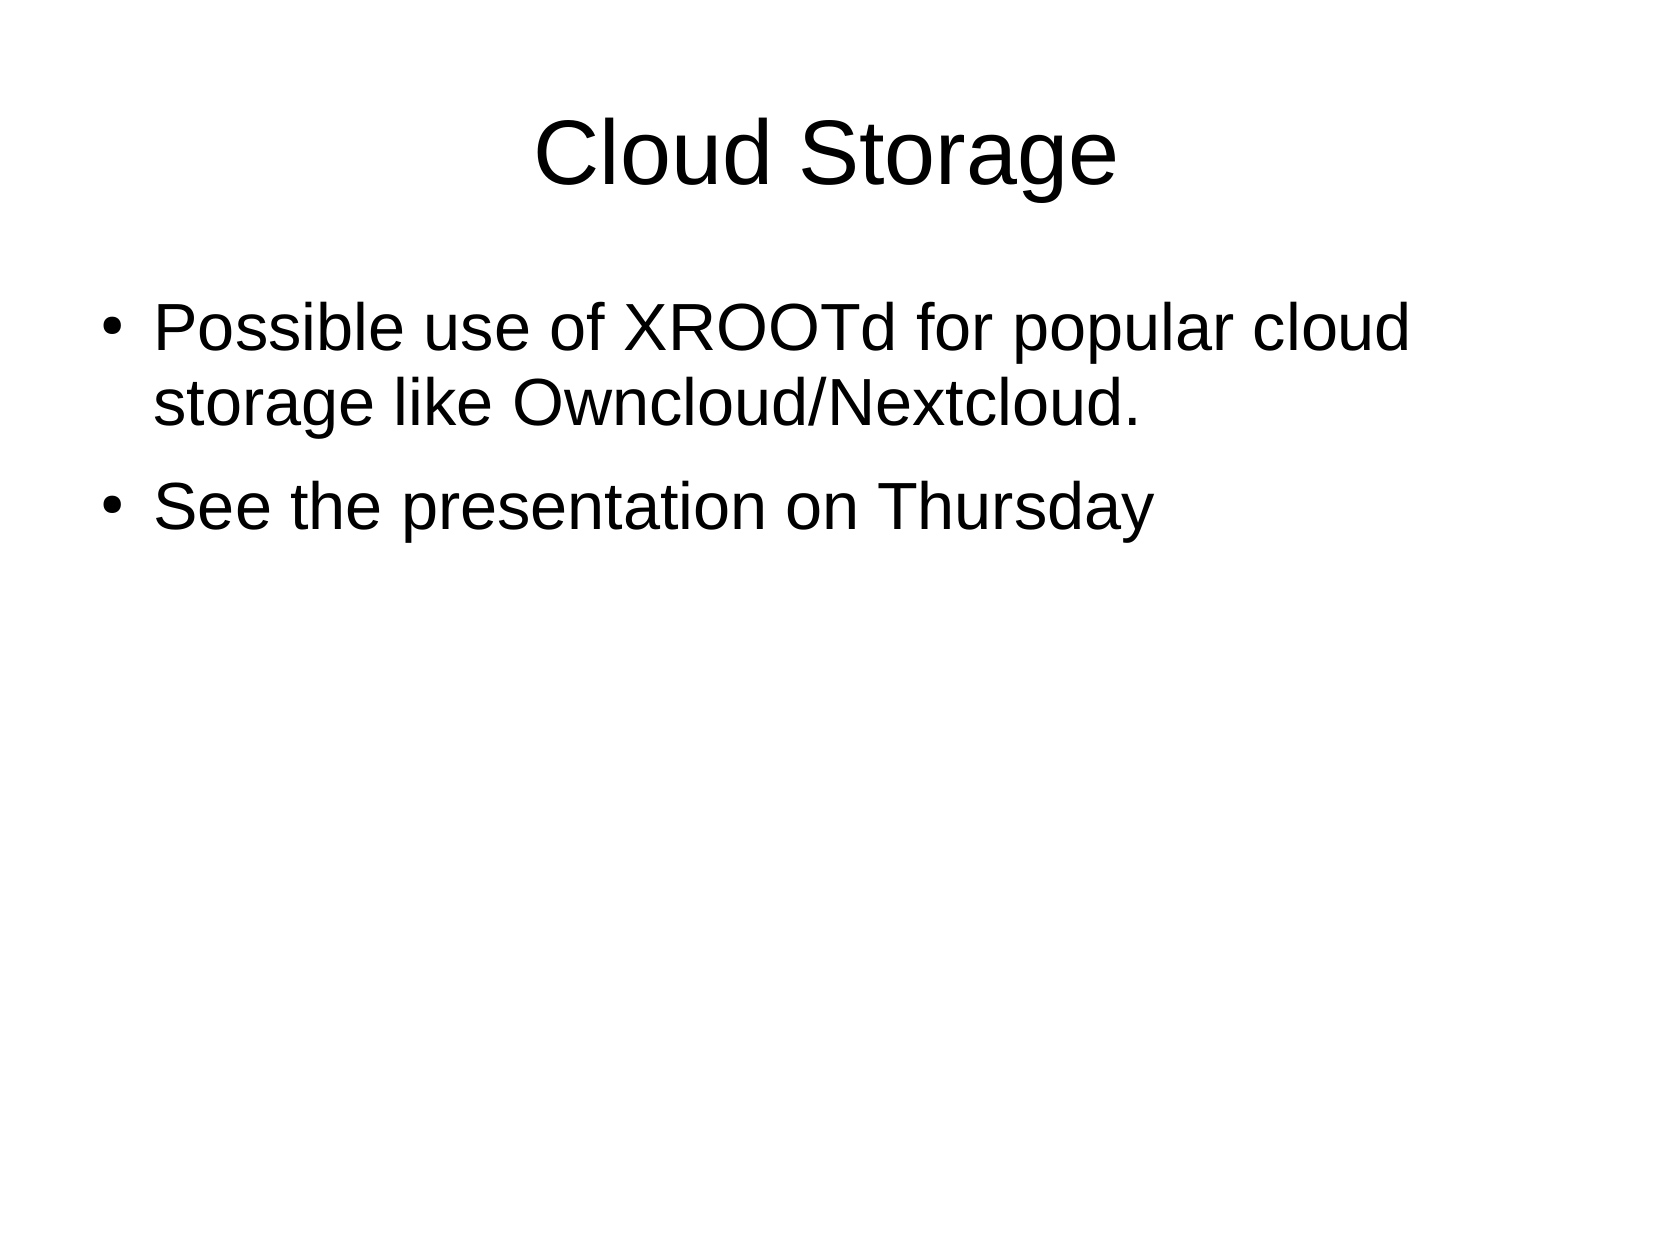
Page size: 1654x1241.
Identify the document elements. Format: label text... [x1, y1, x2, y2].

title Cloud Storage [82, 49, 1571, 257]
list Possible use of XROOTd for popular cloud storage like Owncloud/Nextcloud. See the presentation on Thursday [82, 290, 1571, 1109]
